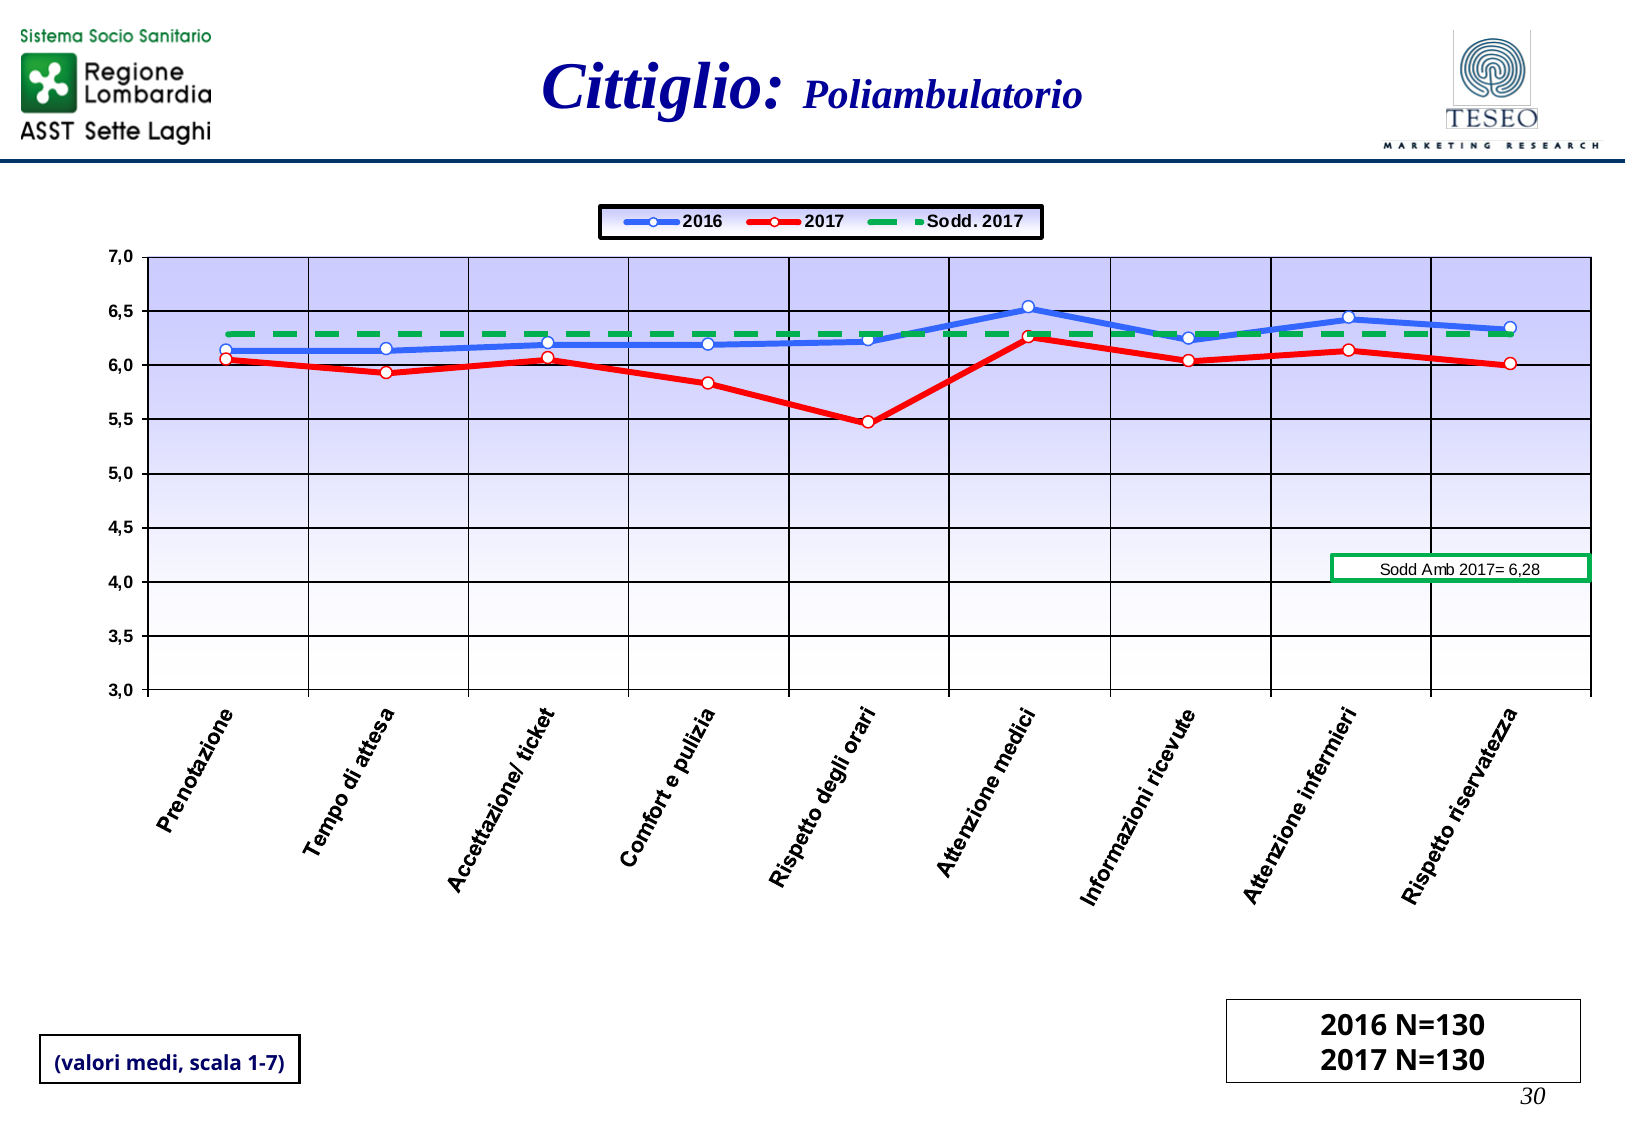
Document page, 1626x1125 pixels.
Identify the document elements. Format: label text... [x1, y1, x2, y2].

picture [21, 26, 211, 148]
picture [36, 193, 1604, 1083]
text_box Cittiglio: Poliambulatorio [268, 19, 1356, 144]
picture [1381, 30, 1604, 149]
